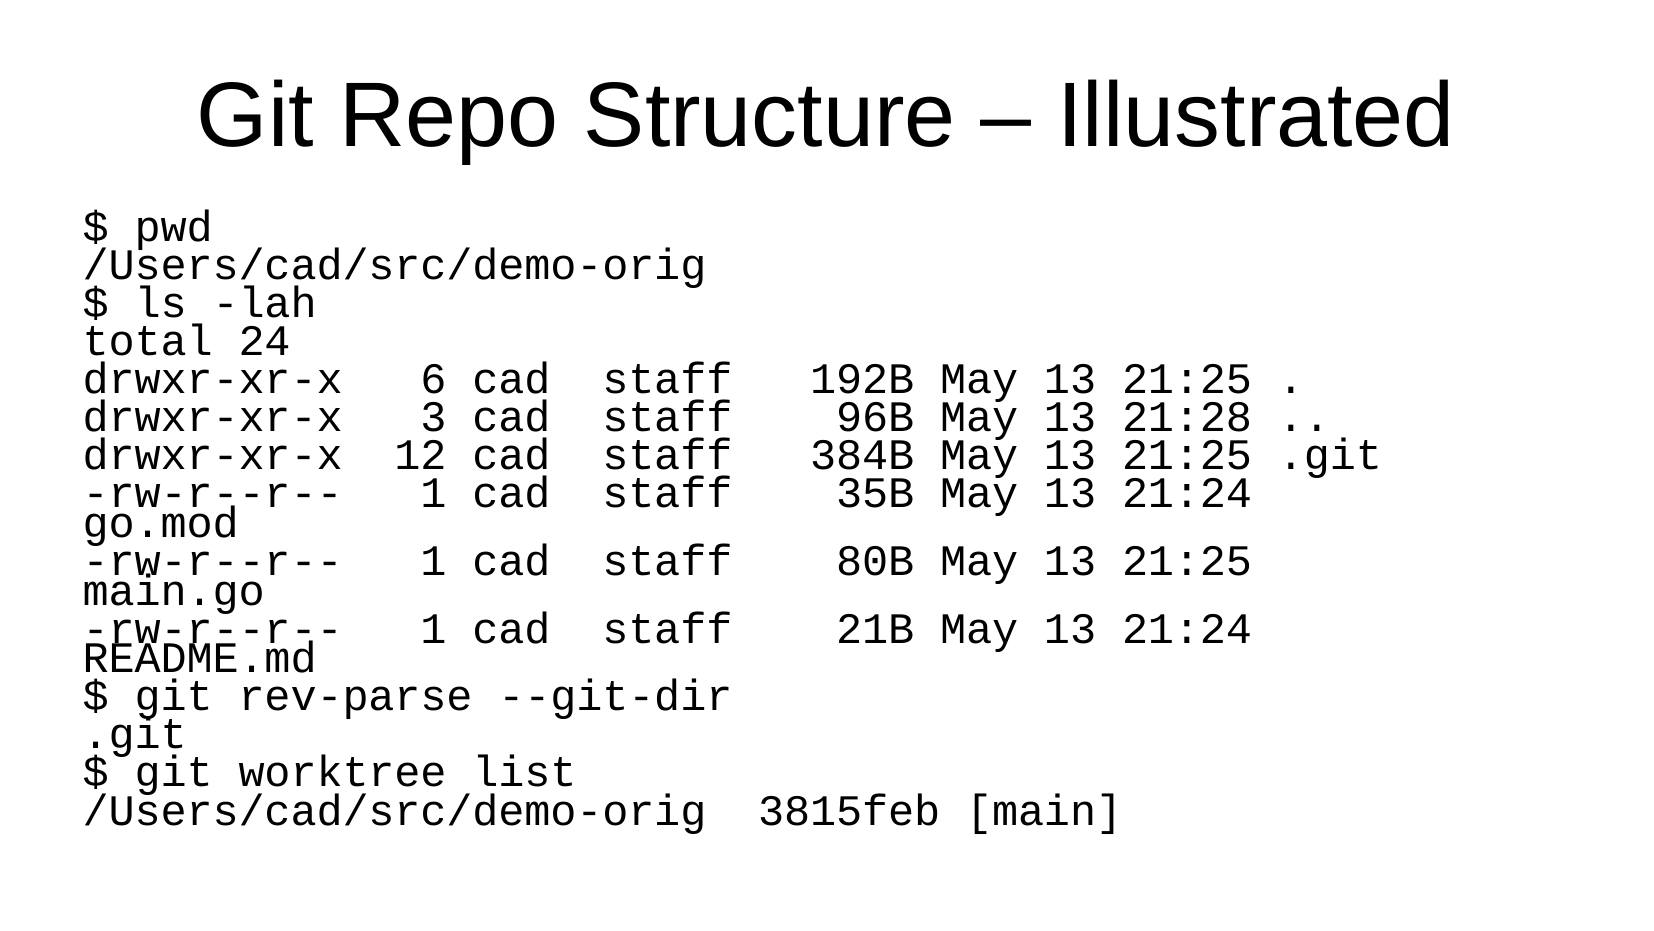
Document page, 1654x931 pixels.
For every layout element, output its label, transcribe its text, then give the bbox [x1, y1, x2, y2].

list $ pwd /Users/cad/src/demo-orig $ ls -lah total 24 drwxr-xr-x 6 cad staff 192B May 13 21:25 . drwxr-xr-x 3 cad staff 96B May 13 21:28 .. drwxr-xr-x 12 cad staff 384B May 13 21:25 .git -rw-r--r-- 1 cad staff 35B May 13 21:24 go.mod -rw-r--r-- 1 cad staff 80B May 13 21:25 main.go -rw-r--r-- 1 cad staff 21B May 13 21:24 README.md $ git rev-parse --git-dir .git $ git worktree list /Users/cad/src/demo-orig 3815feb [main] [82, 217, 1388, 863]
title Git Repo Structure – Illustrated [82, 37, 1571, 193]
